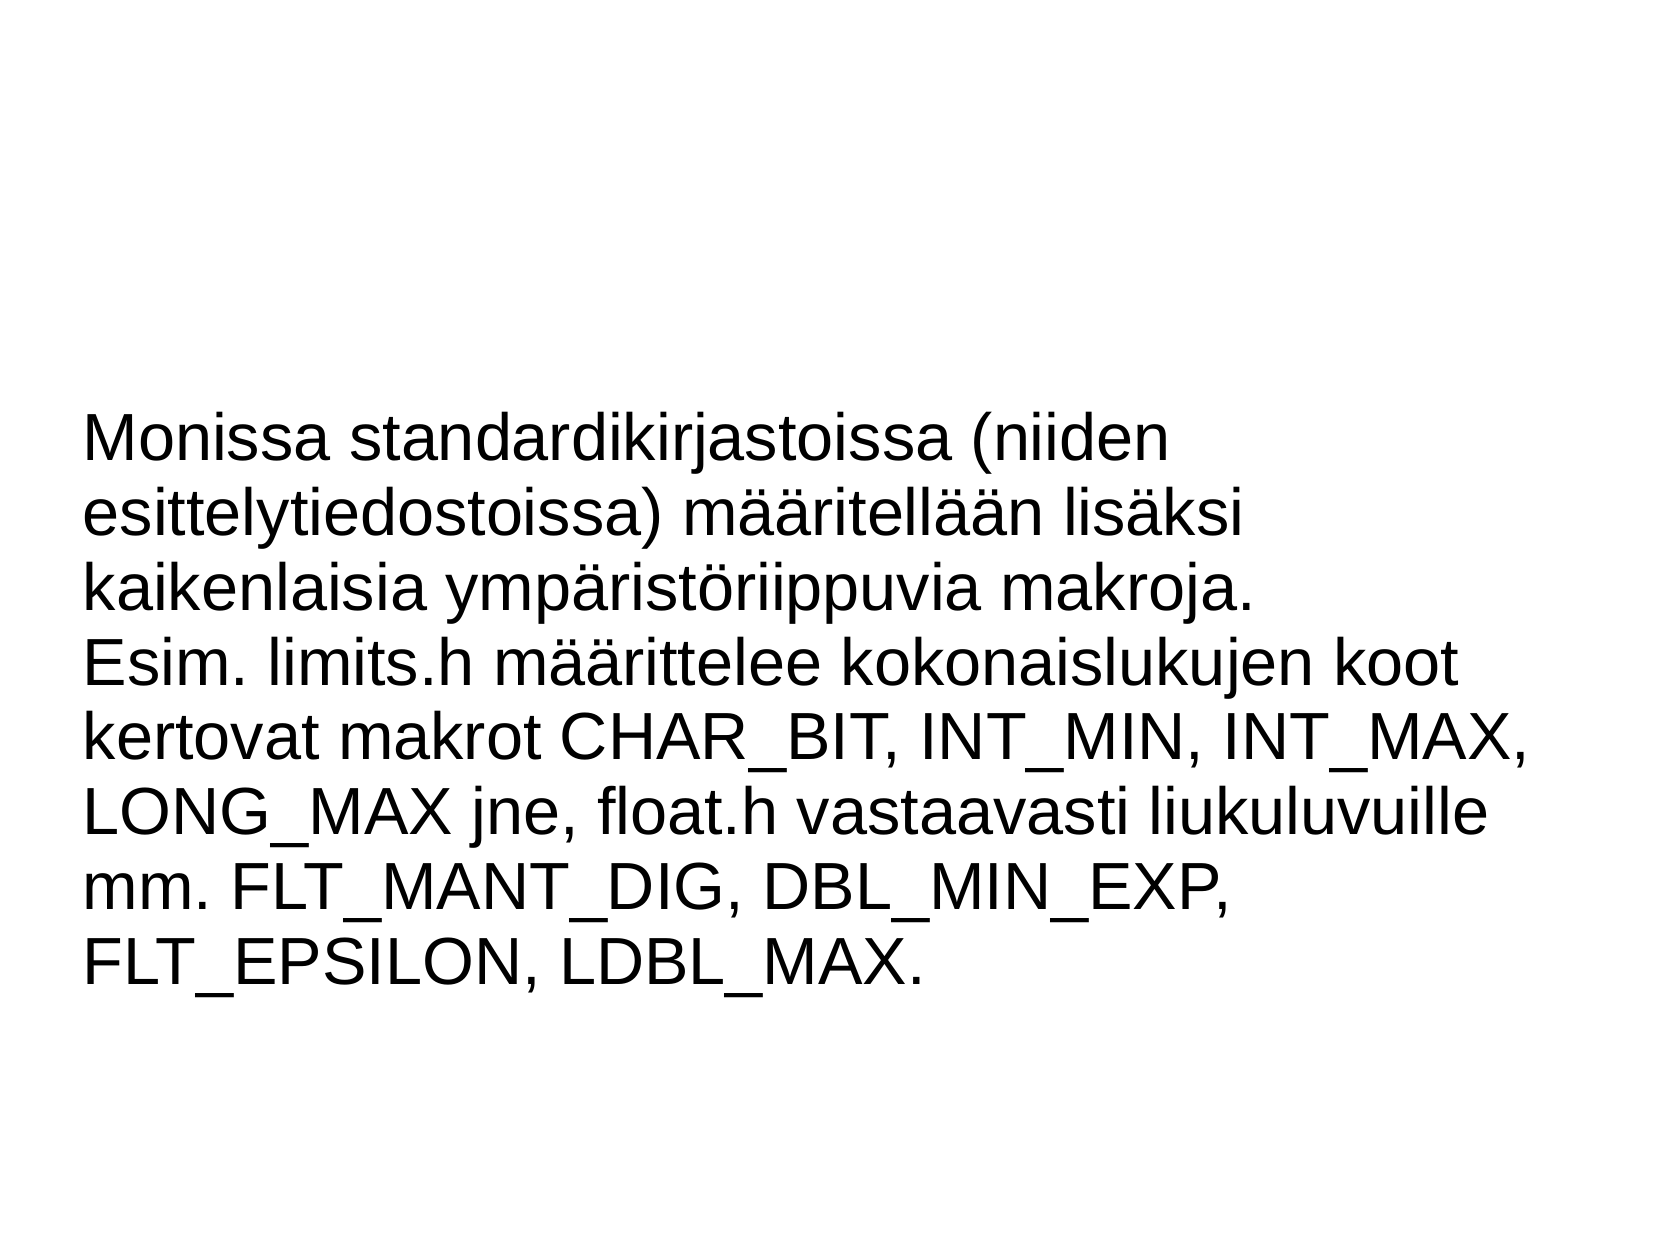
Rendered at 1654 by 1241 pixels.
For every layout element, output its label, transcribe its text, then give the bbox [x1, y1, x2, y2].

text_box Monissa standardikirjastoissa (niiden esittelytiedostoissa) määritellään lisäksi kaikenlaisia ympäristöriippuvia makroja. Esim. limits.h määrittelee kokonaislukujen koot kertovat makrot CHAR_BIT, INT_MIN, INT_MAX, LONG_MAX jne, float.h vastaavasti liukuluvuille mm. FLT_MANT_DIG, DBL_MIN_EXP, FLT_EPSILON, LDBL_MAX. [82, 297, 1571, 1102]
